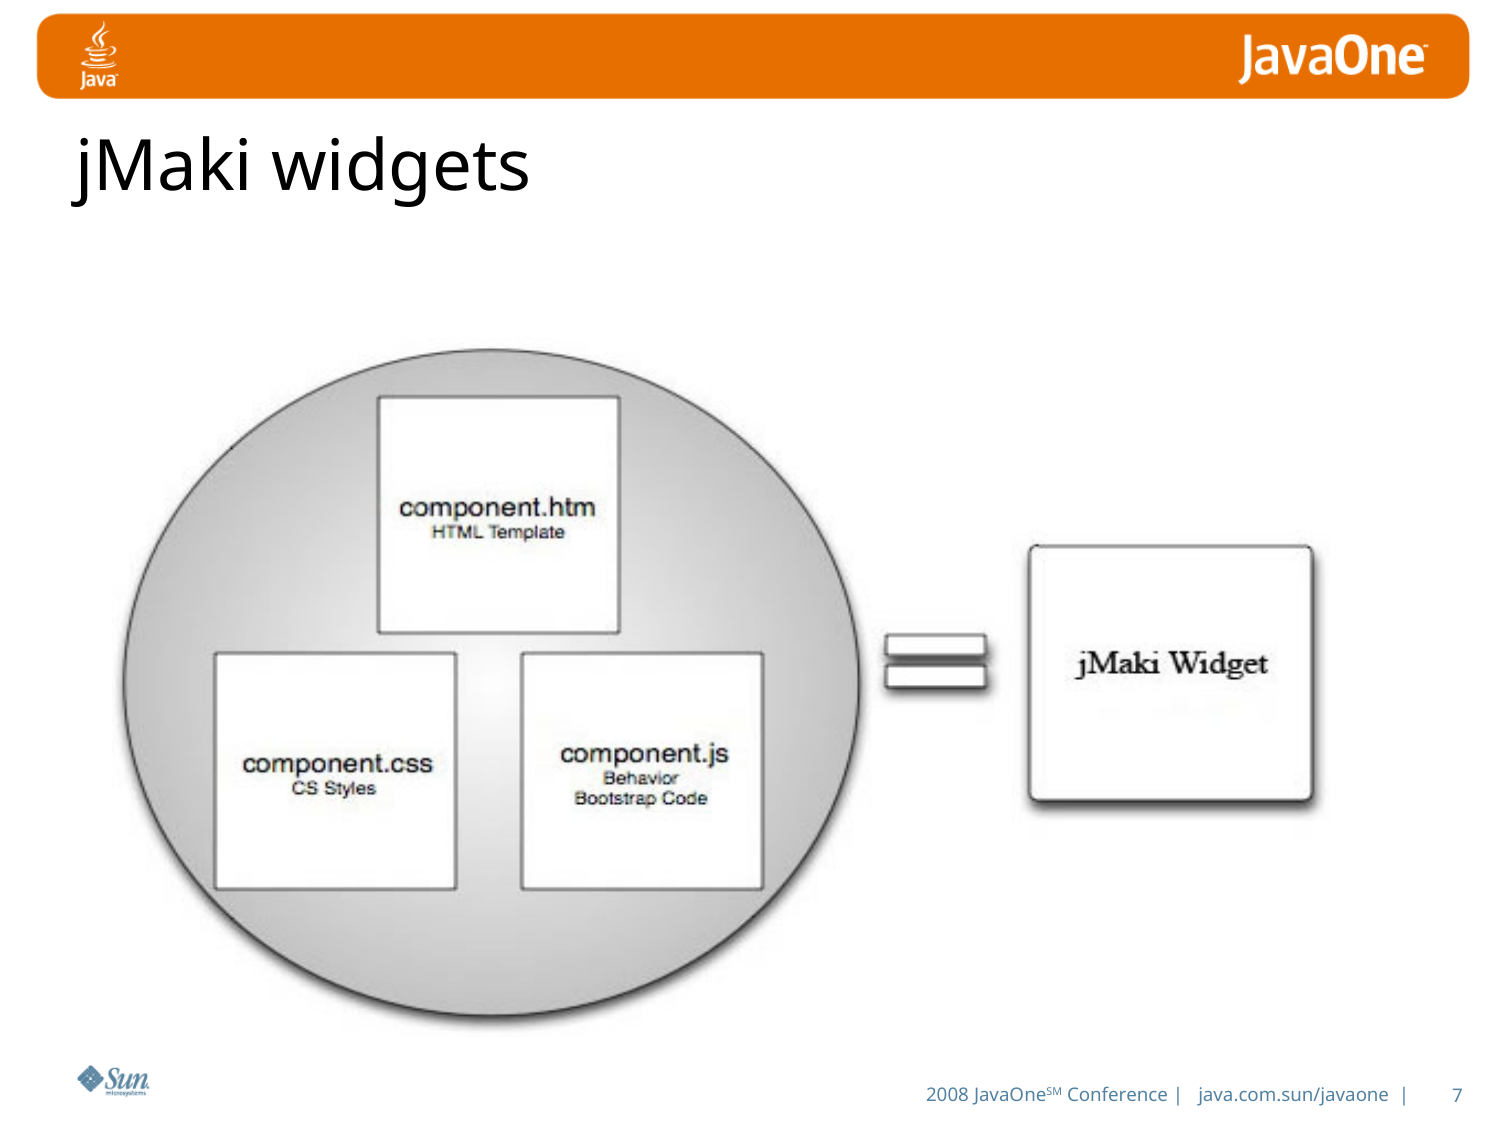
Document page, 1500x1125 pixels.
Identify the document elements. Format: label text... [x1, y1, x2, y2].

picture [0, 0, 1500, 1125]
title jMaki widgets [75, 124, 1426, 288]
